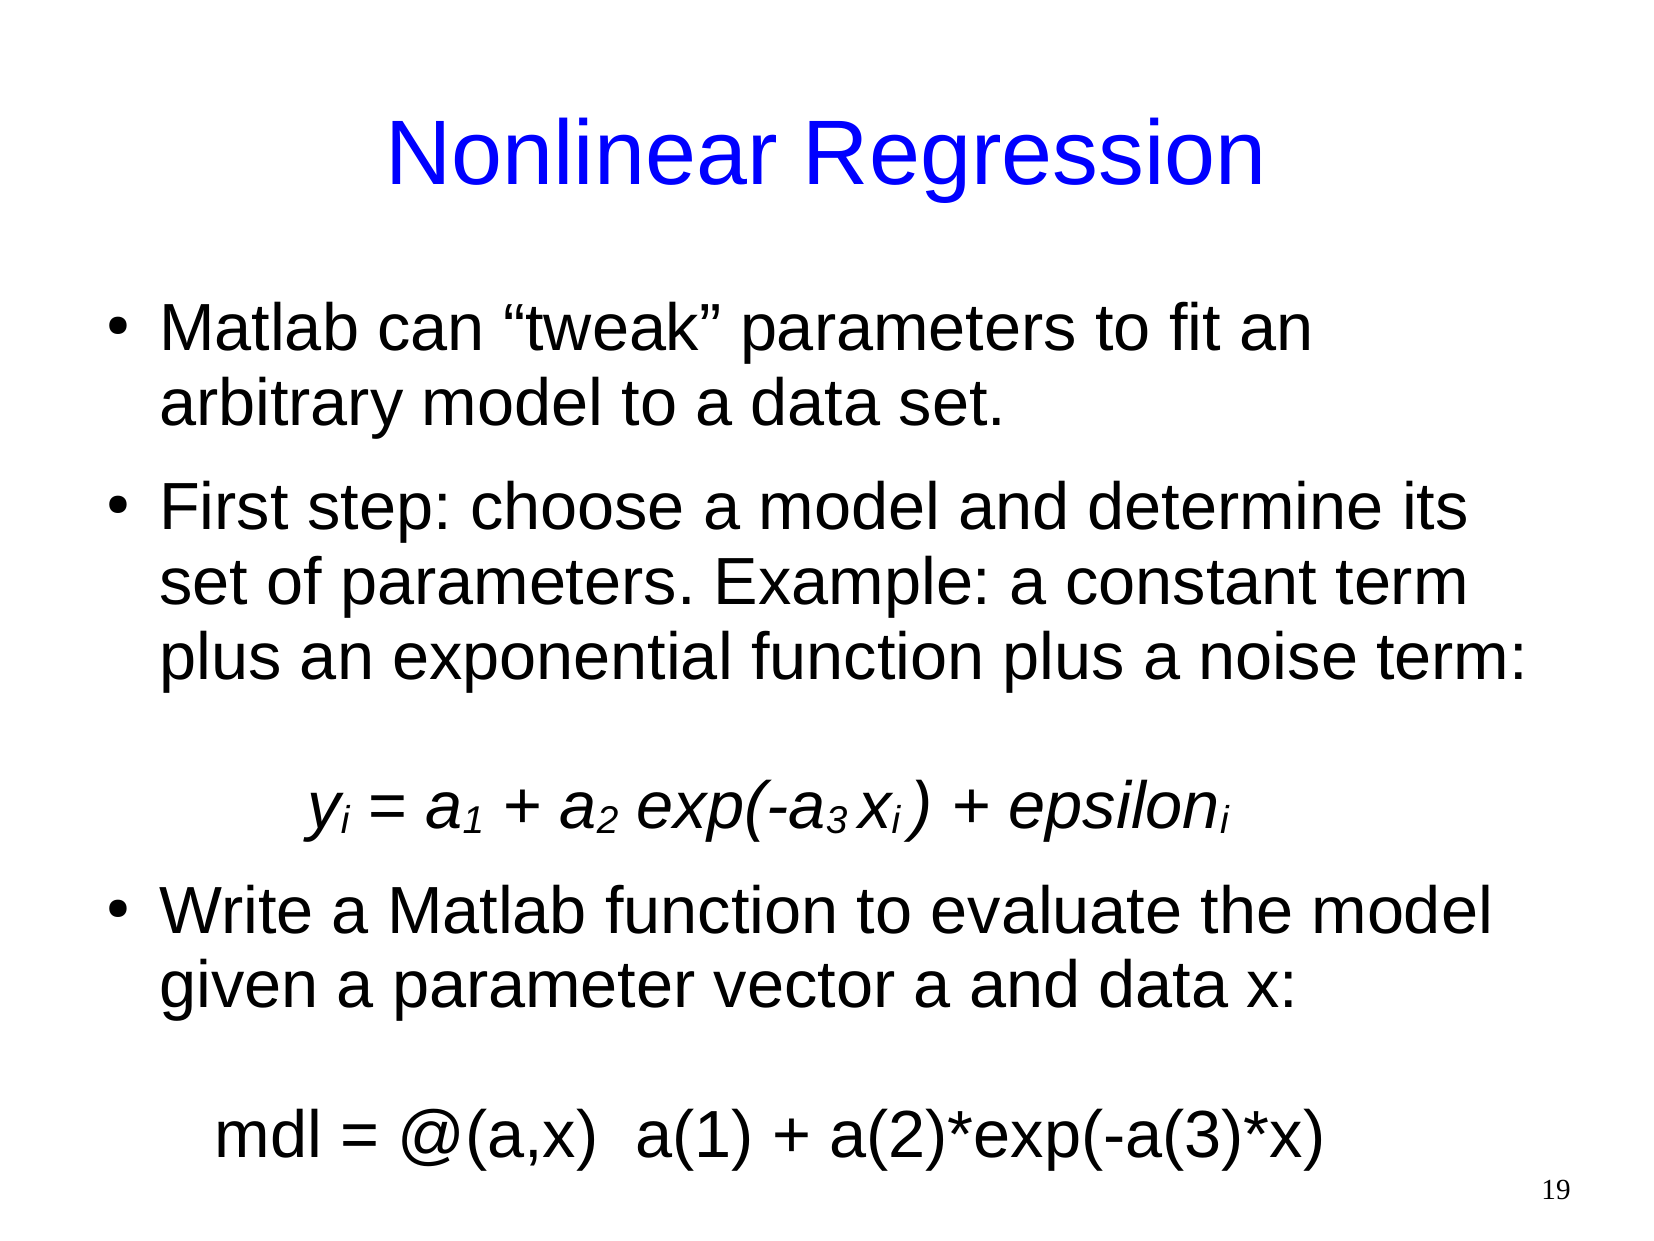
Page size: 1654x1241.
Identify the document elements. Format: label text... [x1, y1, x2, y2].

title Nonlinear Regression [82, 56, 1571, 250]
list Matlab can “tweak” parameters to fit an arbitrary model to a data set. First step: choose a model and determine its set of parameters. Example: a constant term plus an exponential function plus a noise term: yi = a1 + a2 exp(-a3 xi ) + epsiloni Write a Matlab function to evaluate the model given a parameter vector a and data x: mdl = @(a,x) a(1) + a(2)*exp(-a(3)*x) [88, 290, 1577, 1194]
